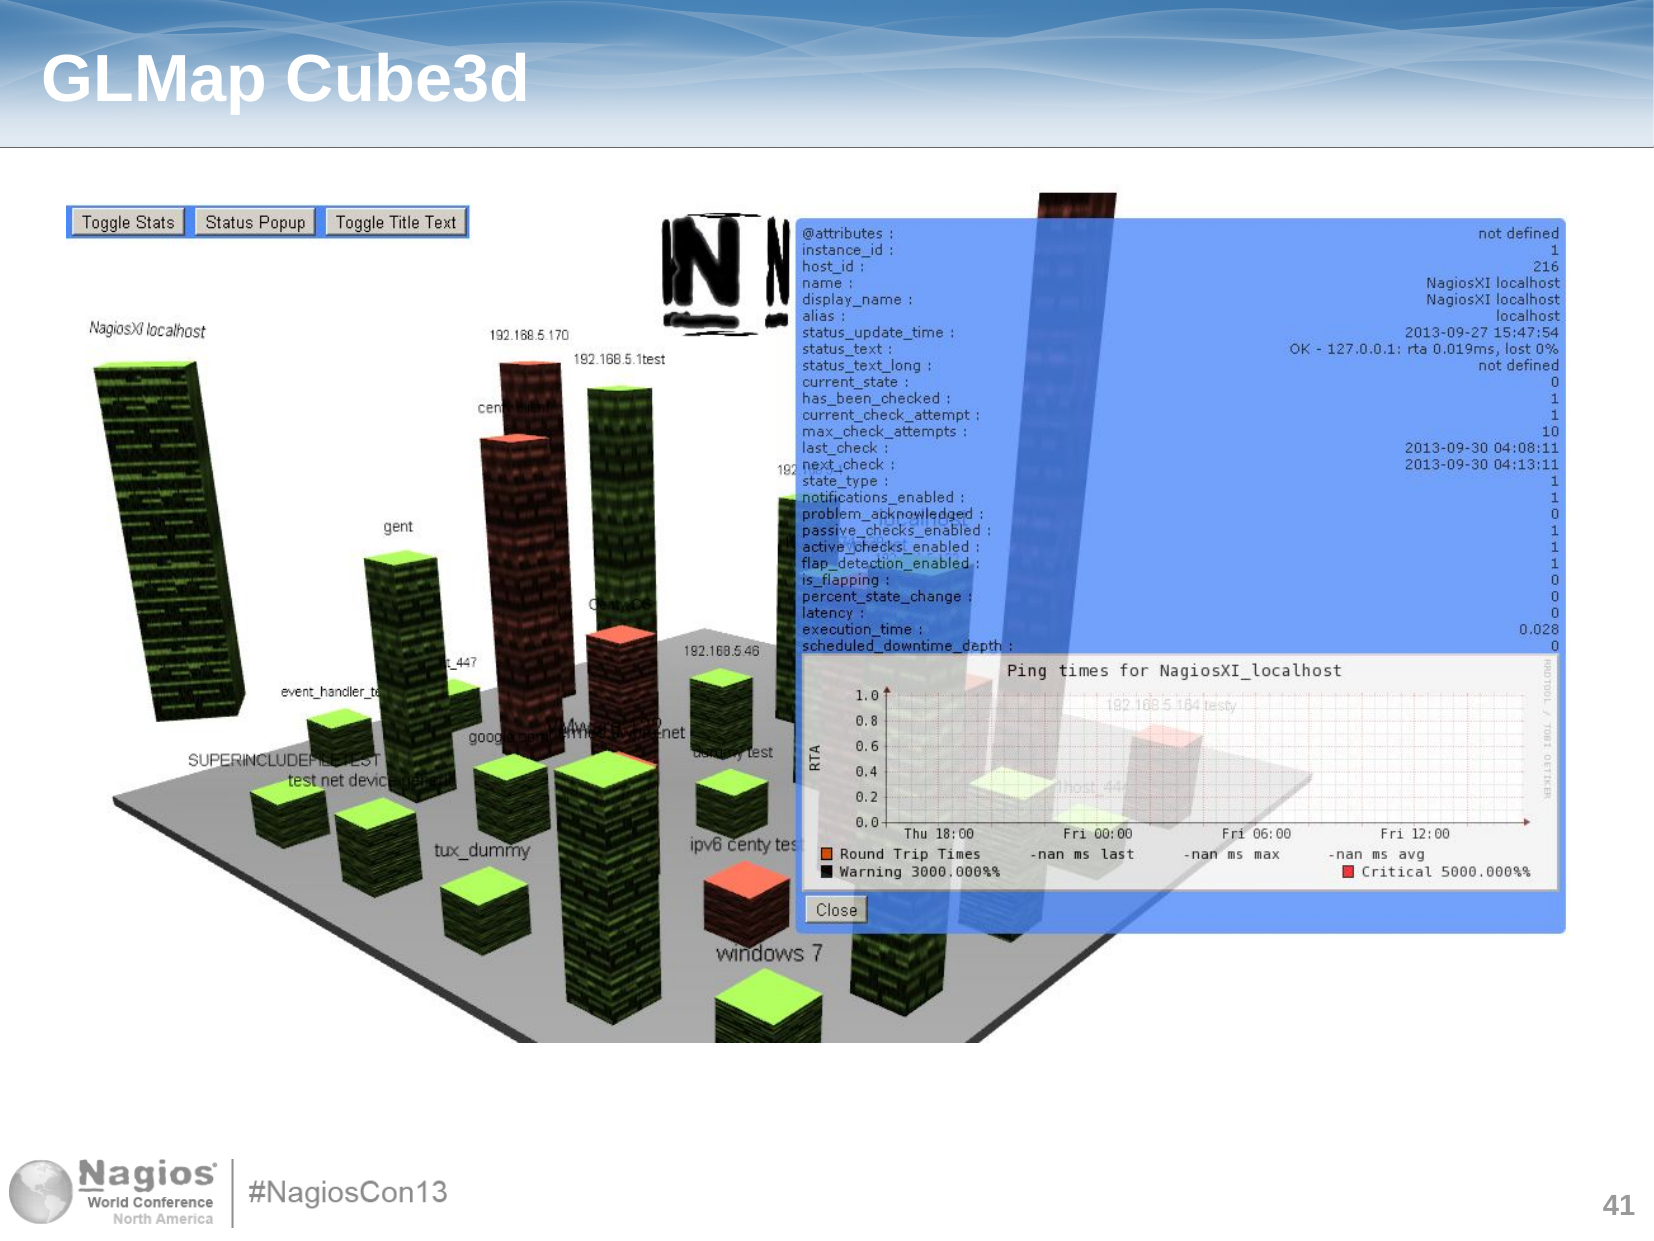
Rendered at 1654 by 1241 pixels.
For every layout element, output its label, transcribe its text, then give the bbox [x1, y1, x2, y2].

picture [9, 1159, 453, 1228]
title GLMap Cube3d [41, 29, 1248, 127]
picture [0, 0, 1654, 147]
picture [66, 184, 1599, 1043]
